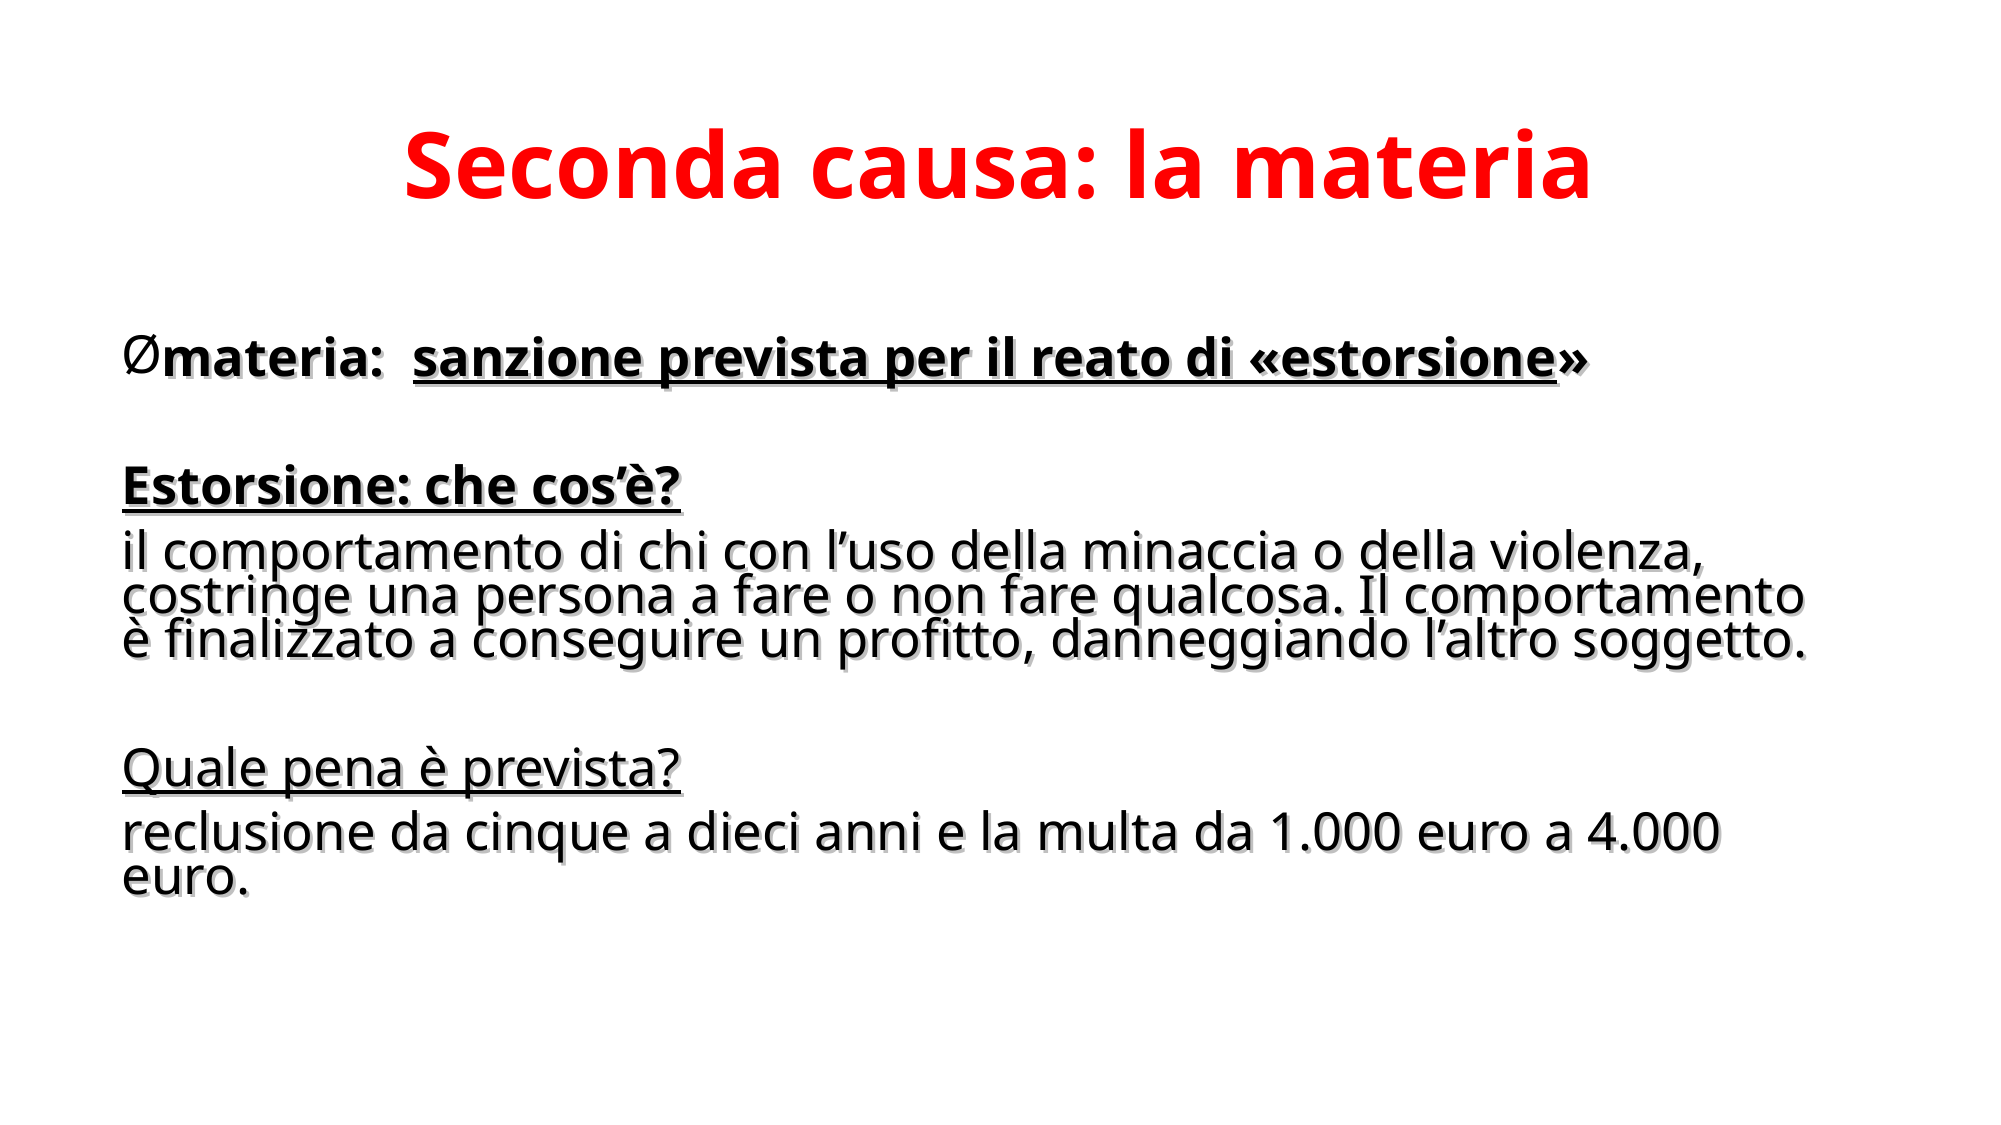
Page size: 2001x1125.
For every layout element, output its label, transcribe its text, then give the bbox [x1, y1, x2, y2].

list materia: sanzione prevista per il reato di «estorsione» Estorsione: che cos’è? il comportamento di chi con l’uso della minaccia o della violenza, costringe una persona a fare o non fare qualcosa. Il comportamento è finalizzato a conseguire un profitto, danneggiando l’altro soggetto. Quale pena è prevista? reclusione da cinque a dieci anni e la multa da 1.000 euro a 4.000 euro. [106, 333, 1832, 1048]
title Seconda causa: la materia [137, 59, 1863, 278]
